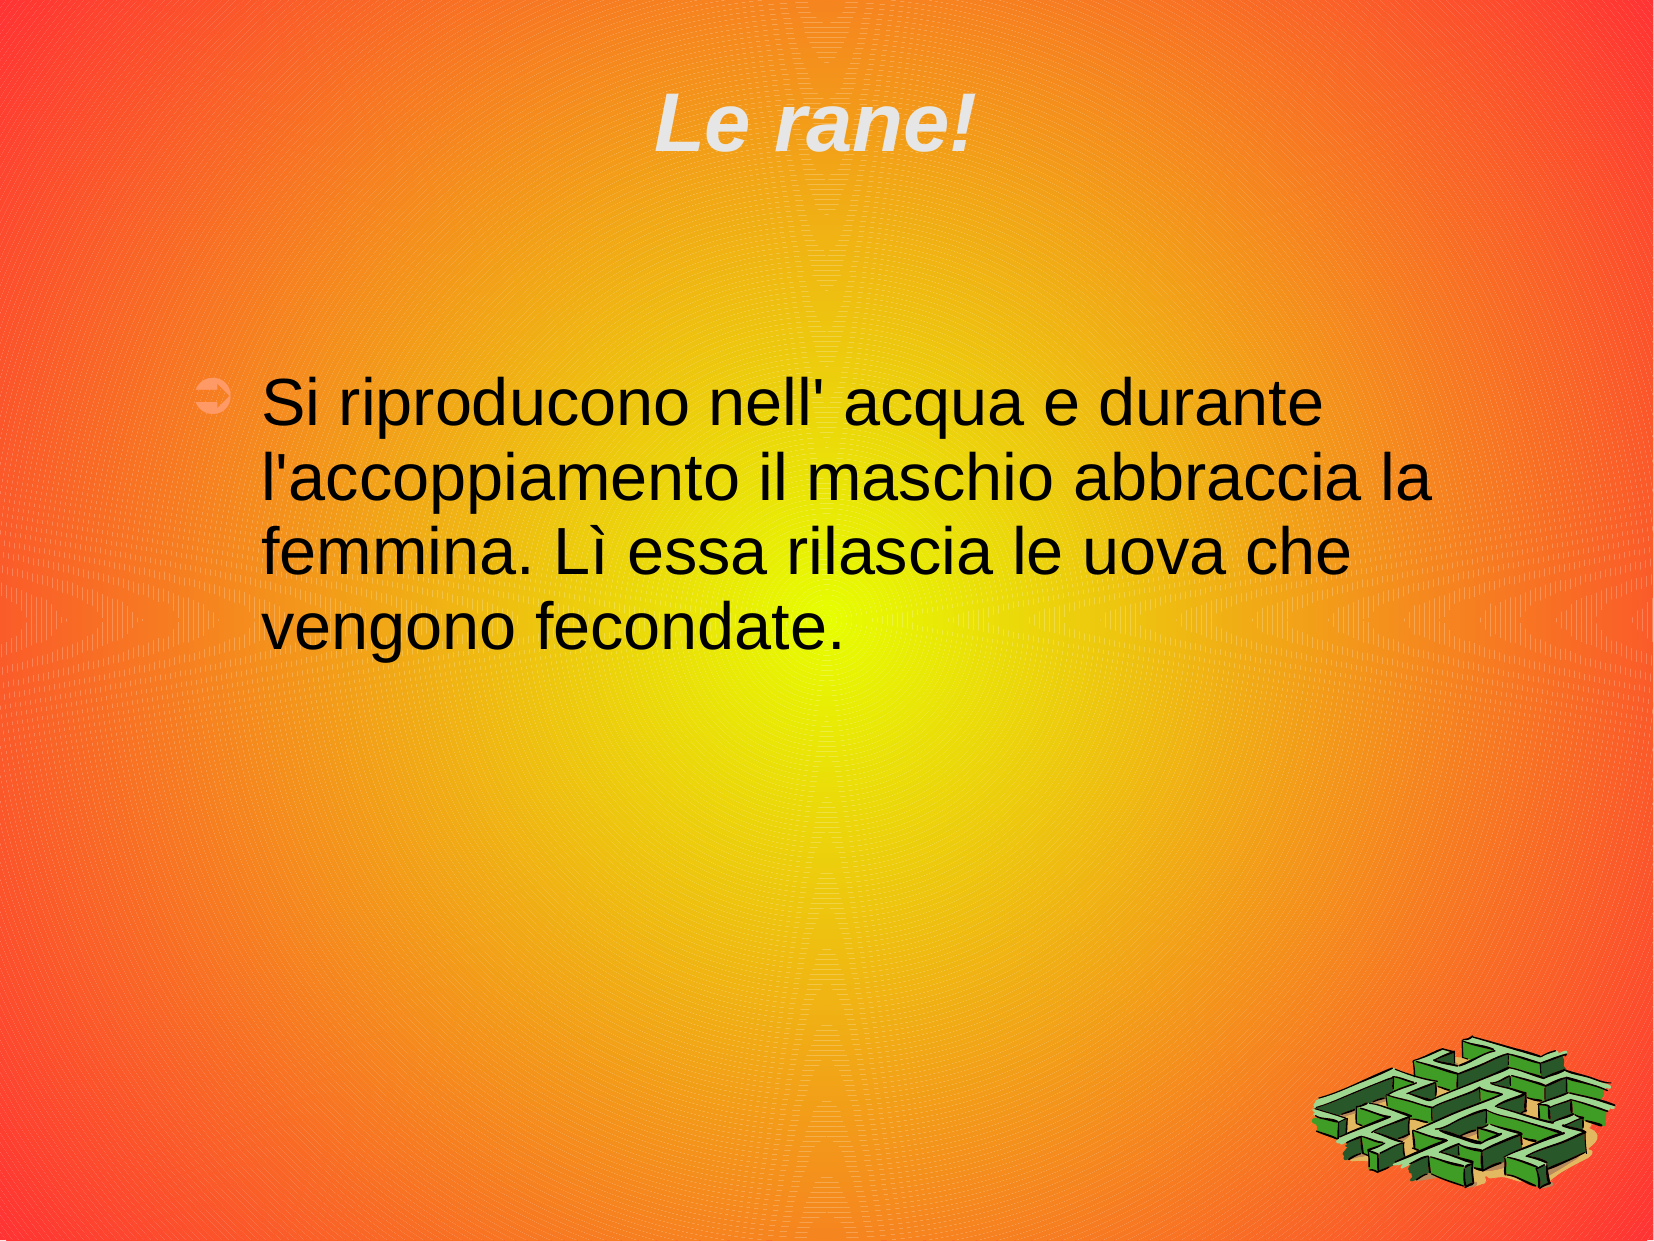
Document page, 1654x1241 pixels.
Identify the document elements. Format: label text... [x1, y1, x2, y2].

title Le rane! [121, 19, 1534, 227]
list Si riproducono nell' acqua e durante l'accoppiamento il maschio abbraccia la femmina. Lì essa rilascia le uova che vengono fecondate. [178, 364, 1477, 1147]
